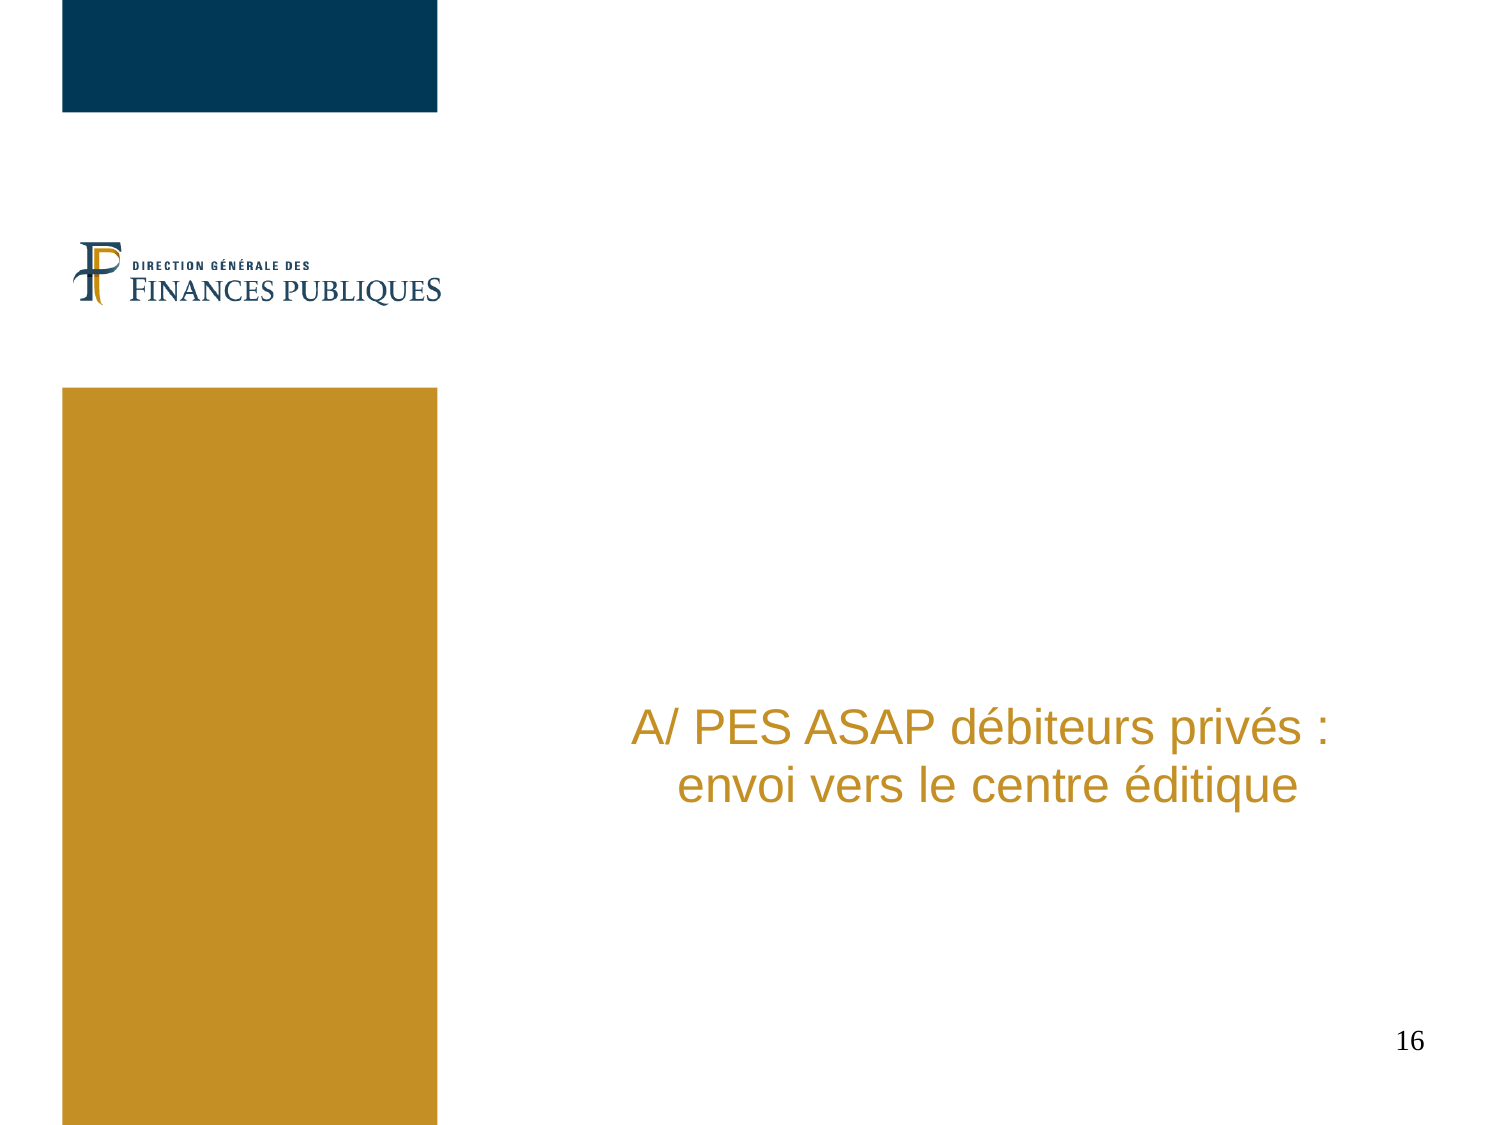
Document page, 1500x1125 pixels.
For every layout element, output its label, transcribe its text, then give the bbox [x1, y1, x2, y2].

title A/ PES ASAP débiteurs privés : envoi vers le centre éditique [537, 648, 1440, 865]
picture [50, 219, 463, 328]
